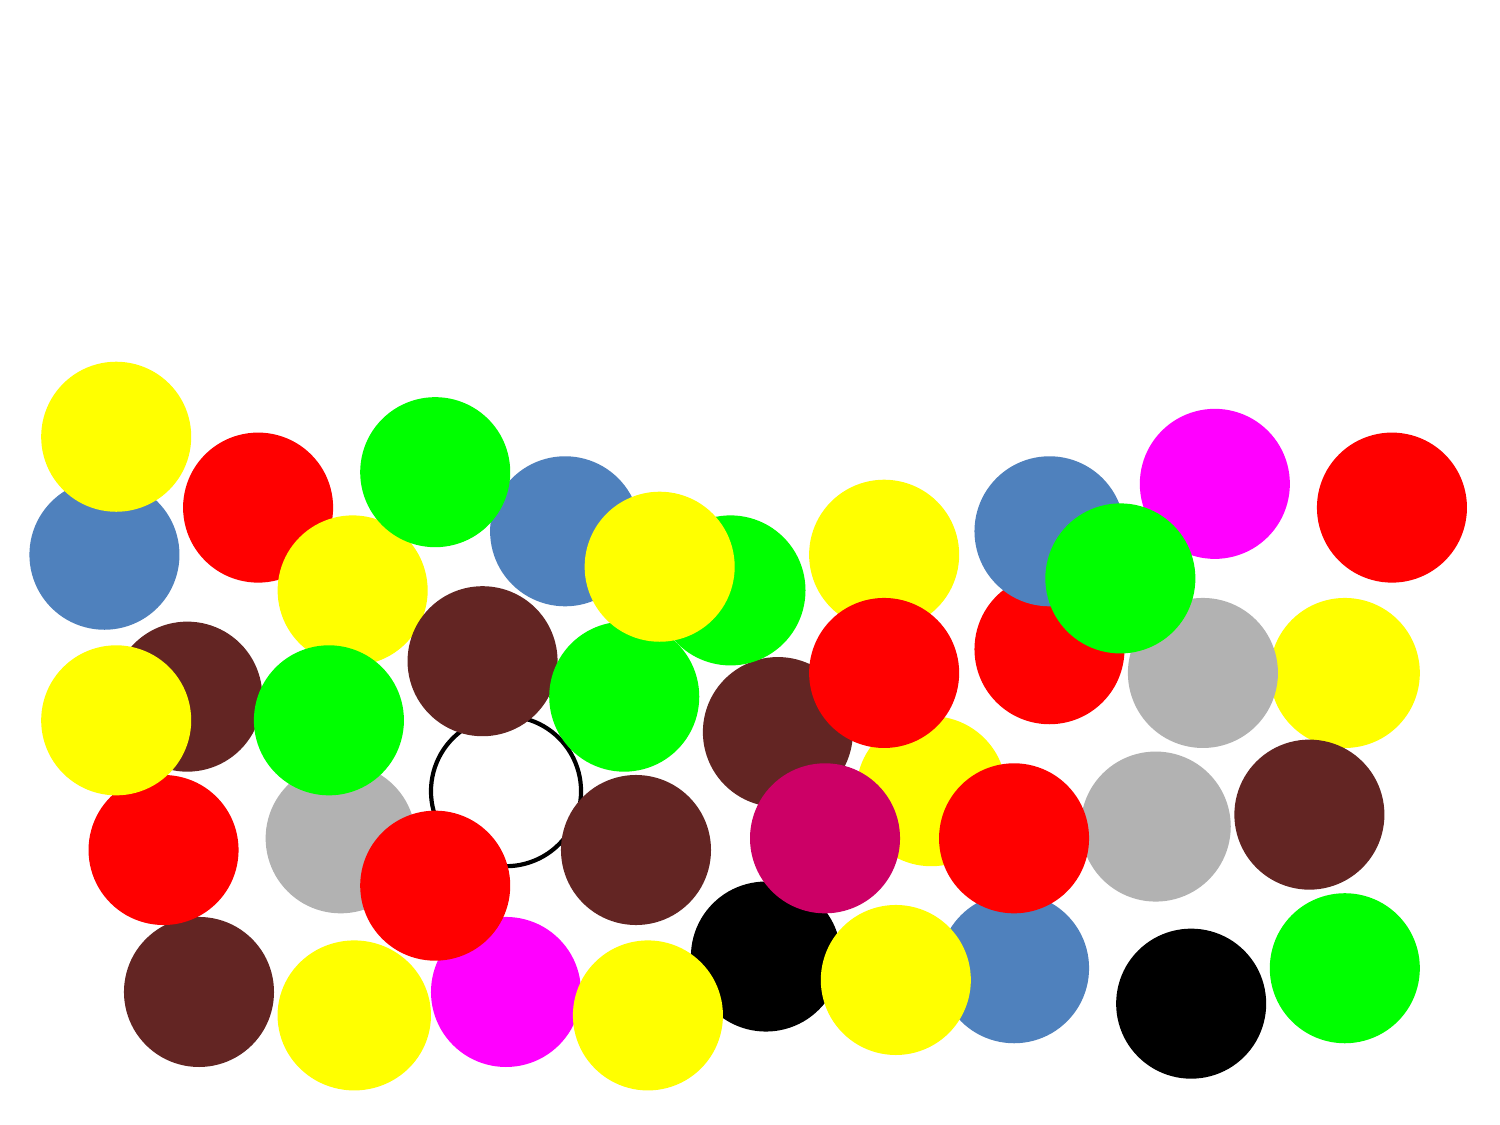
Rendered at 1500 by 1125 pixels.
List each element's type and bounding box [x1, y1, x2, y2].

text_box [974, 408, 1420, 890]
text_box [1116, 928, 1267, 1079]
text_box [1316, 432, 1467, 583]
text_box [29, 361, 192, 630]
text_box [41, 397, 1231, 1091]
text_box [1269, 893, 1420, 1044]
